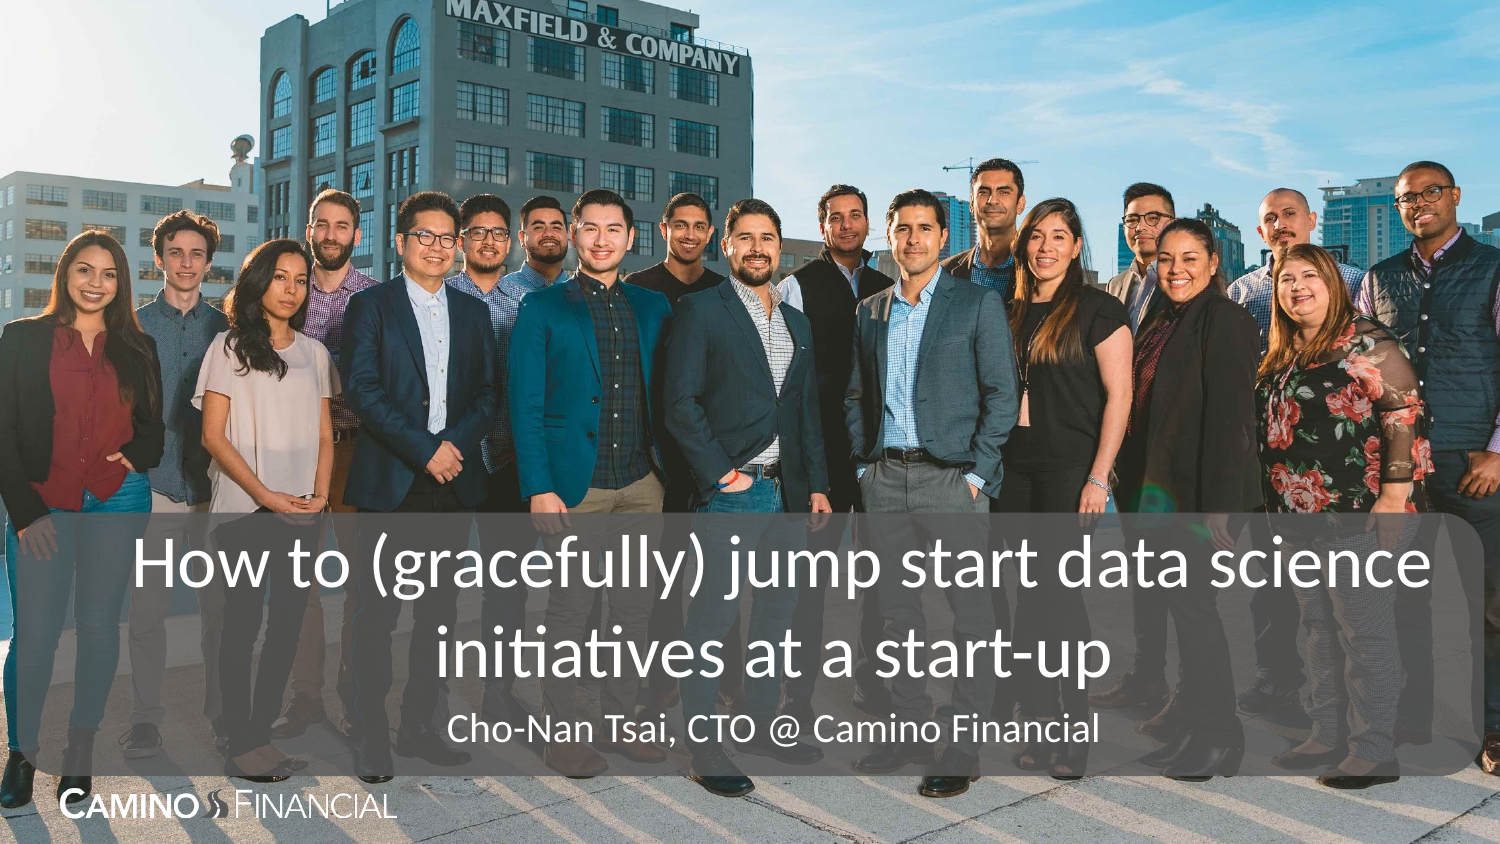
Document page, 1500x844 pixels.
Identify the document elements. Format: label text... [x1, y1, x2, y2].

text_box [16, 514, 1485, 777]
subtitle How to (gracefully) jump start data science initiatives at a start-up Cho-Nan Tsai, CTO @ Camino Financial [48, 504, 1500, 636]
picture [0, 0, 1500, 844]
